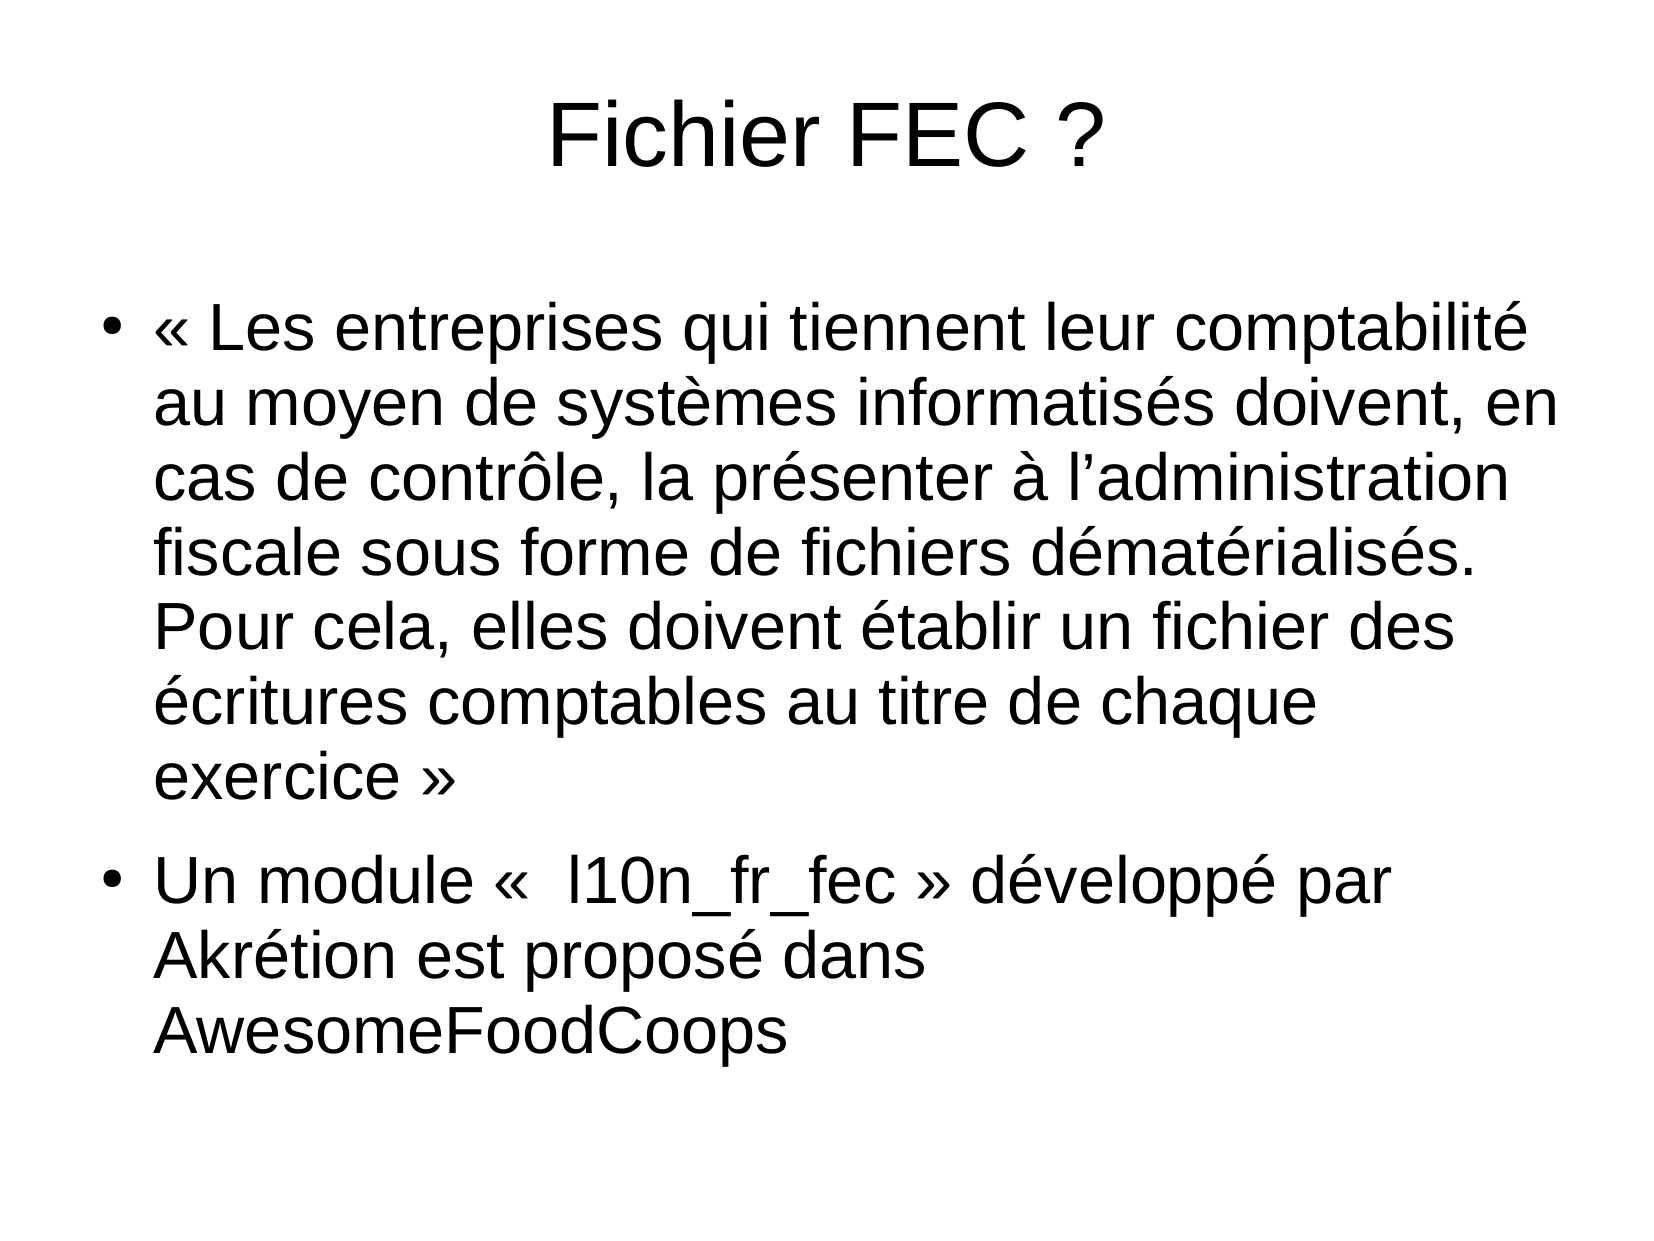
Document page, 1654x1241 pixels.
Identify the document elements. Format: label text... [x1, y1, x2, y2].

title Fichier FEC ? [82, 31, 1571, 239]
list « Les entreprises qui tiennent leur comptabilité au moyen de systèmes informatisés doivent, en cas de contrôle, la présenter à l’administration fiscale sous forme de fichiers dématérialisés. Pour cela, elles doivent établir un fichier des écritures comptables au titre de chaque exercice » Un module « l10n_fr_fec » développé par Akrétion est proposé dans AwesomeFoodCoops [82, 290, 1571, 1205]
